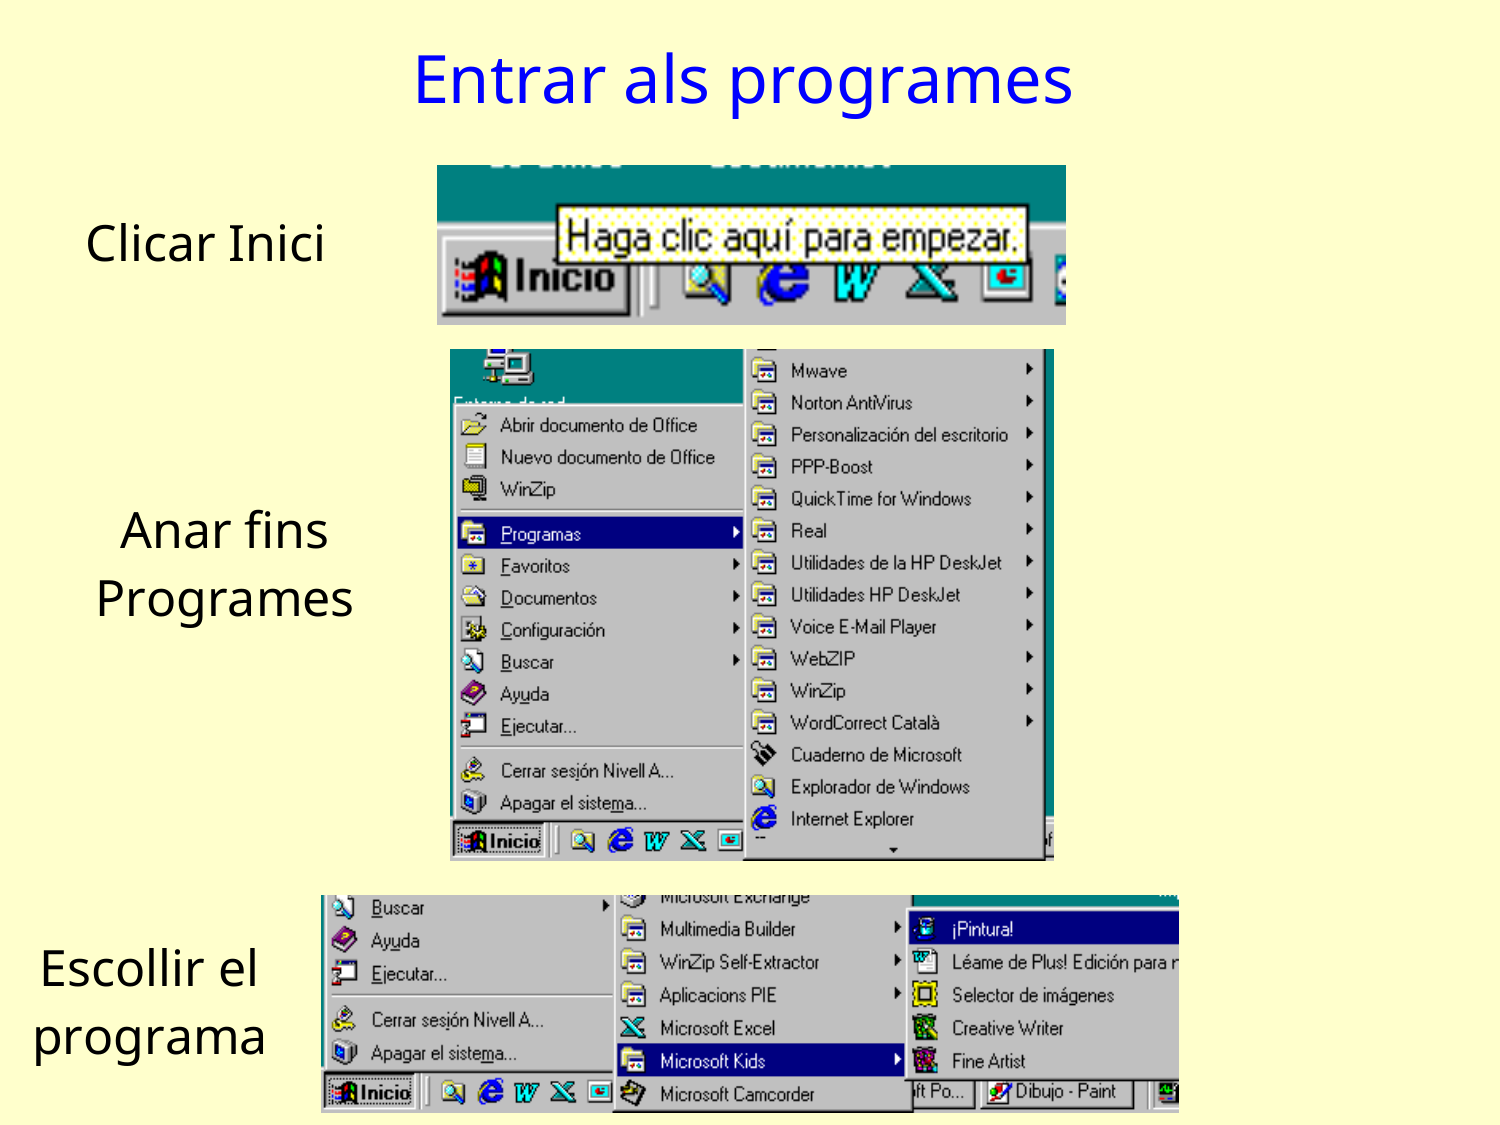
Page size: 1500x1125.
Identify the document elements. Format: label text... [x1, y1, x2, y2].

text_box Escollir el programa [12, 924, 288, 1077]
chart [450, 350, 1054, 861]
text_box Anar fins Programes [62, 487, 388, 640]
text_box Entrar als programes [312, 24, 1176, 132]
chart [321, 895, 1179, 1113]
text_box Clicar Inici [12, 199, 400, 284]
chart [437, 165, 1066, 325]
